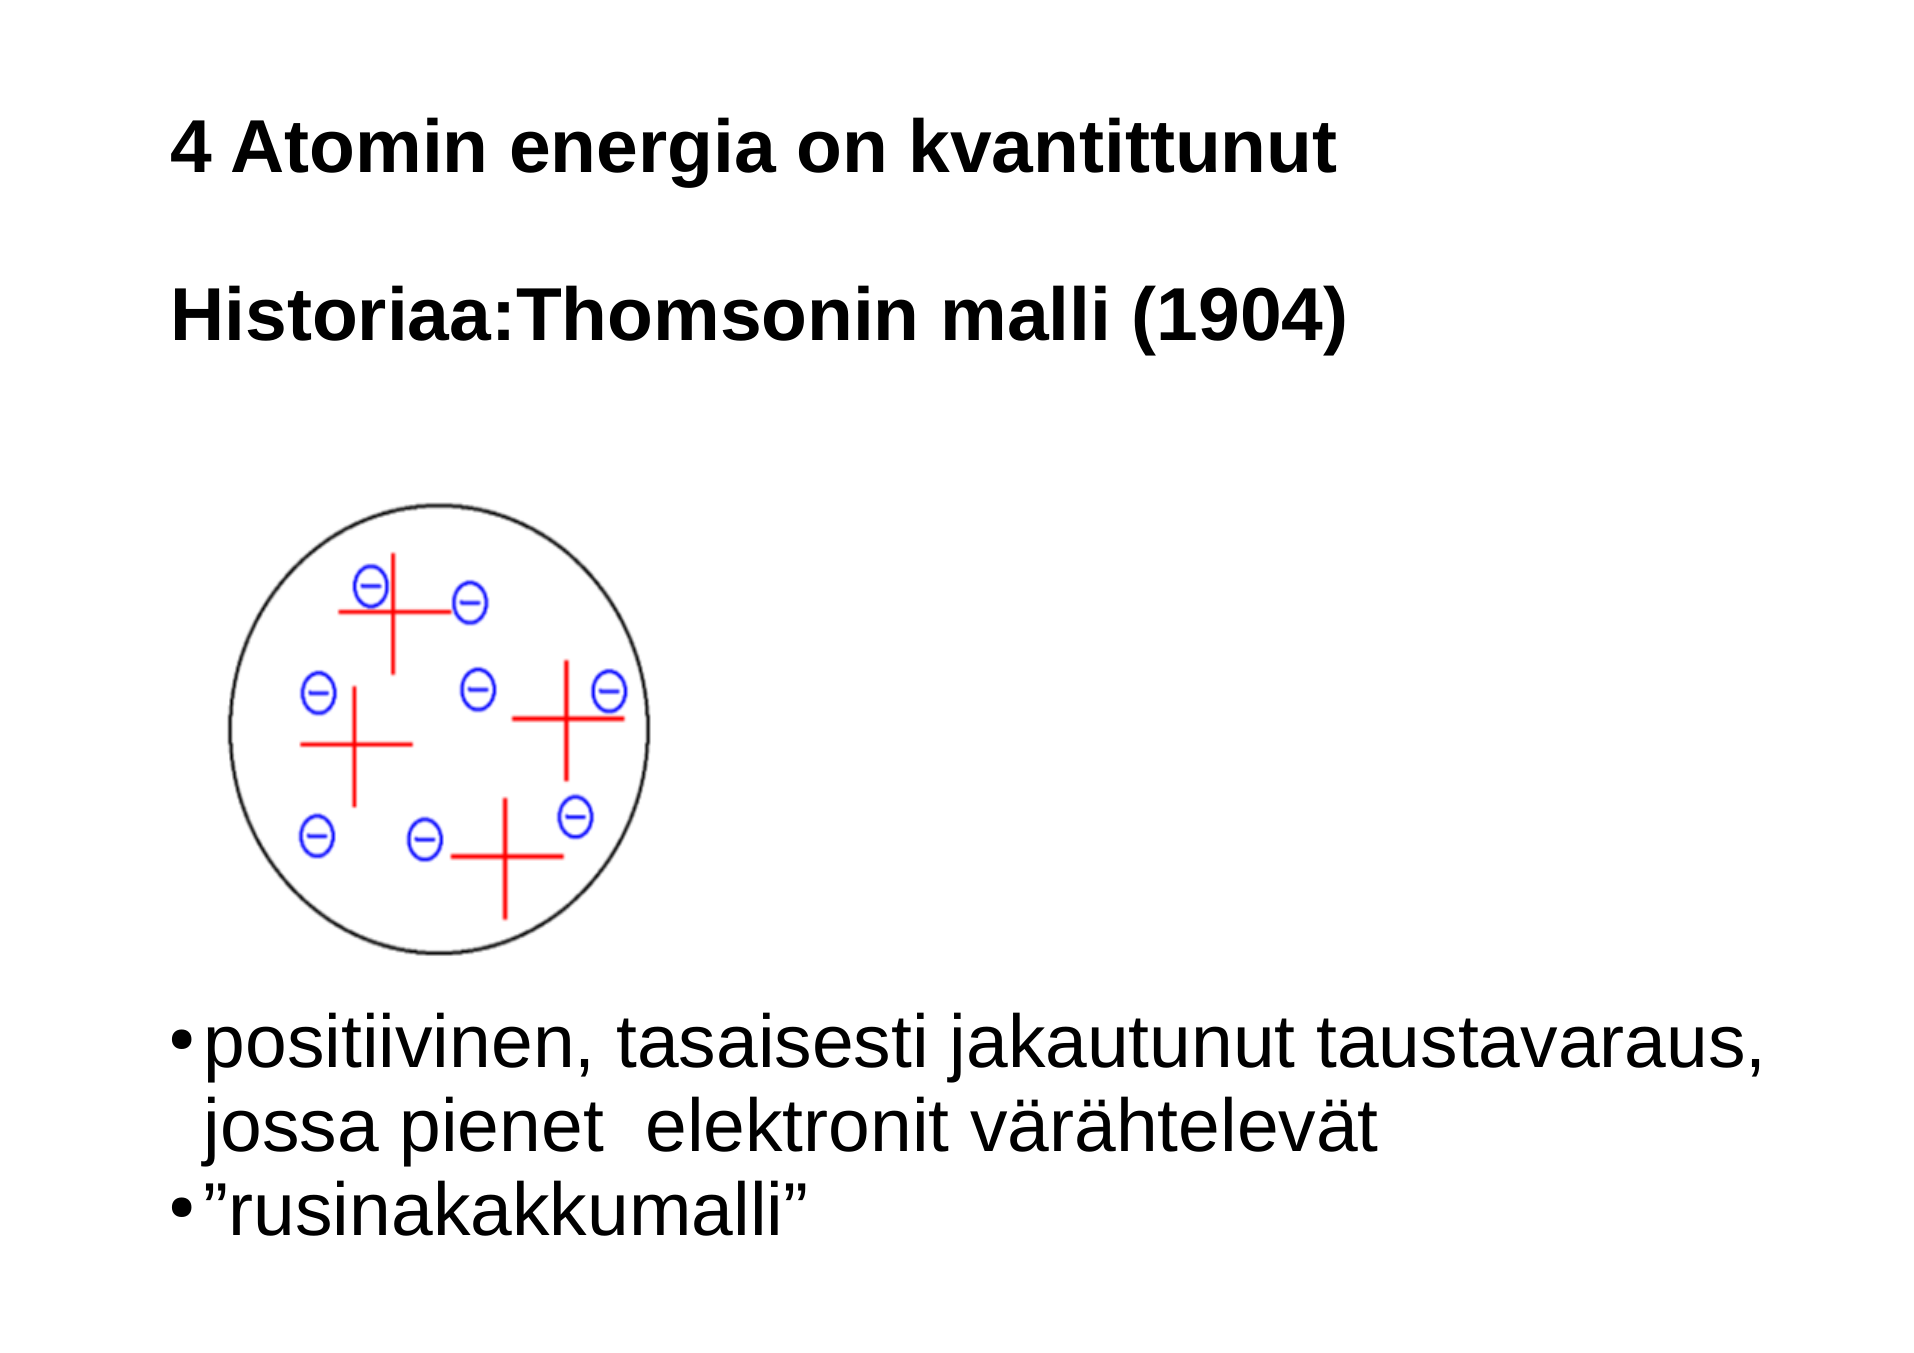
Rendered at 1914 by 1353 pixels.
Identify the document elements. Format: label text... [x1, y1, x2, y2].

picture [149, 460, 721, 1000]
text_box 4 Atomin energia on kvantittunut Historiaa:Thomsonin malli (1904) [155, 96, 1695, 364]
text_box positiivinen, tasaisesti jakautunut taustavaraus, jossa pienet elektronit värähtelevät ”rusinakakkumalli” [153, 992, 1830, 1277]
